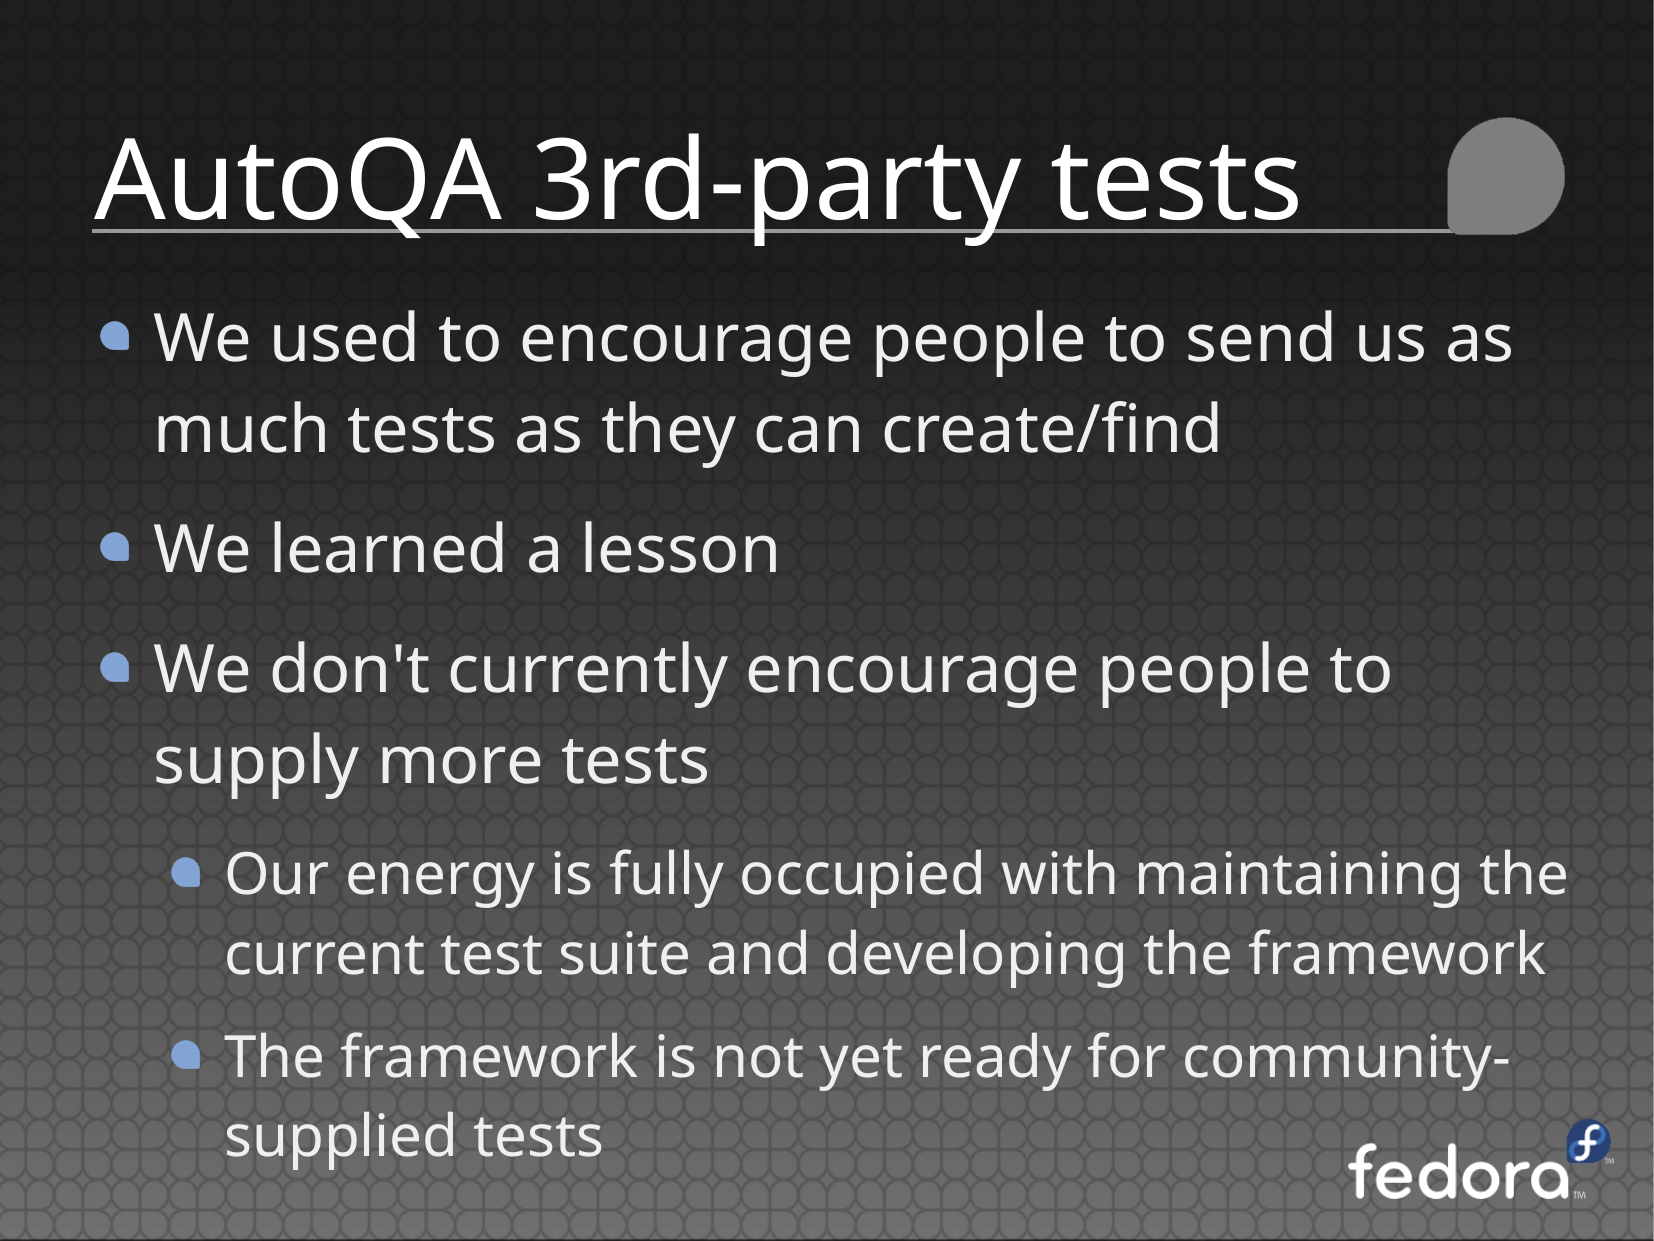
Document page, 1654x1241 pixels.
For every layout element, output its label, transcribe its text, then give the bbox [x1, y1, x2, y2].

picture [0, 0, 1654, 1241]
title AutoQA 3rd-party tests [94, 100, 1426, 251]
list We used to encourage people to send us as much tests as they can create/find We learned a lesson We don't currently encourage people to supply more tests Our energy is fully occupied with maintaining the current test suite and developing the framework The framework is not yet ready for community-supplied tests [82, 290, 1571, 1094]
